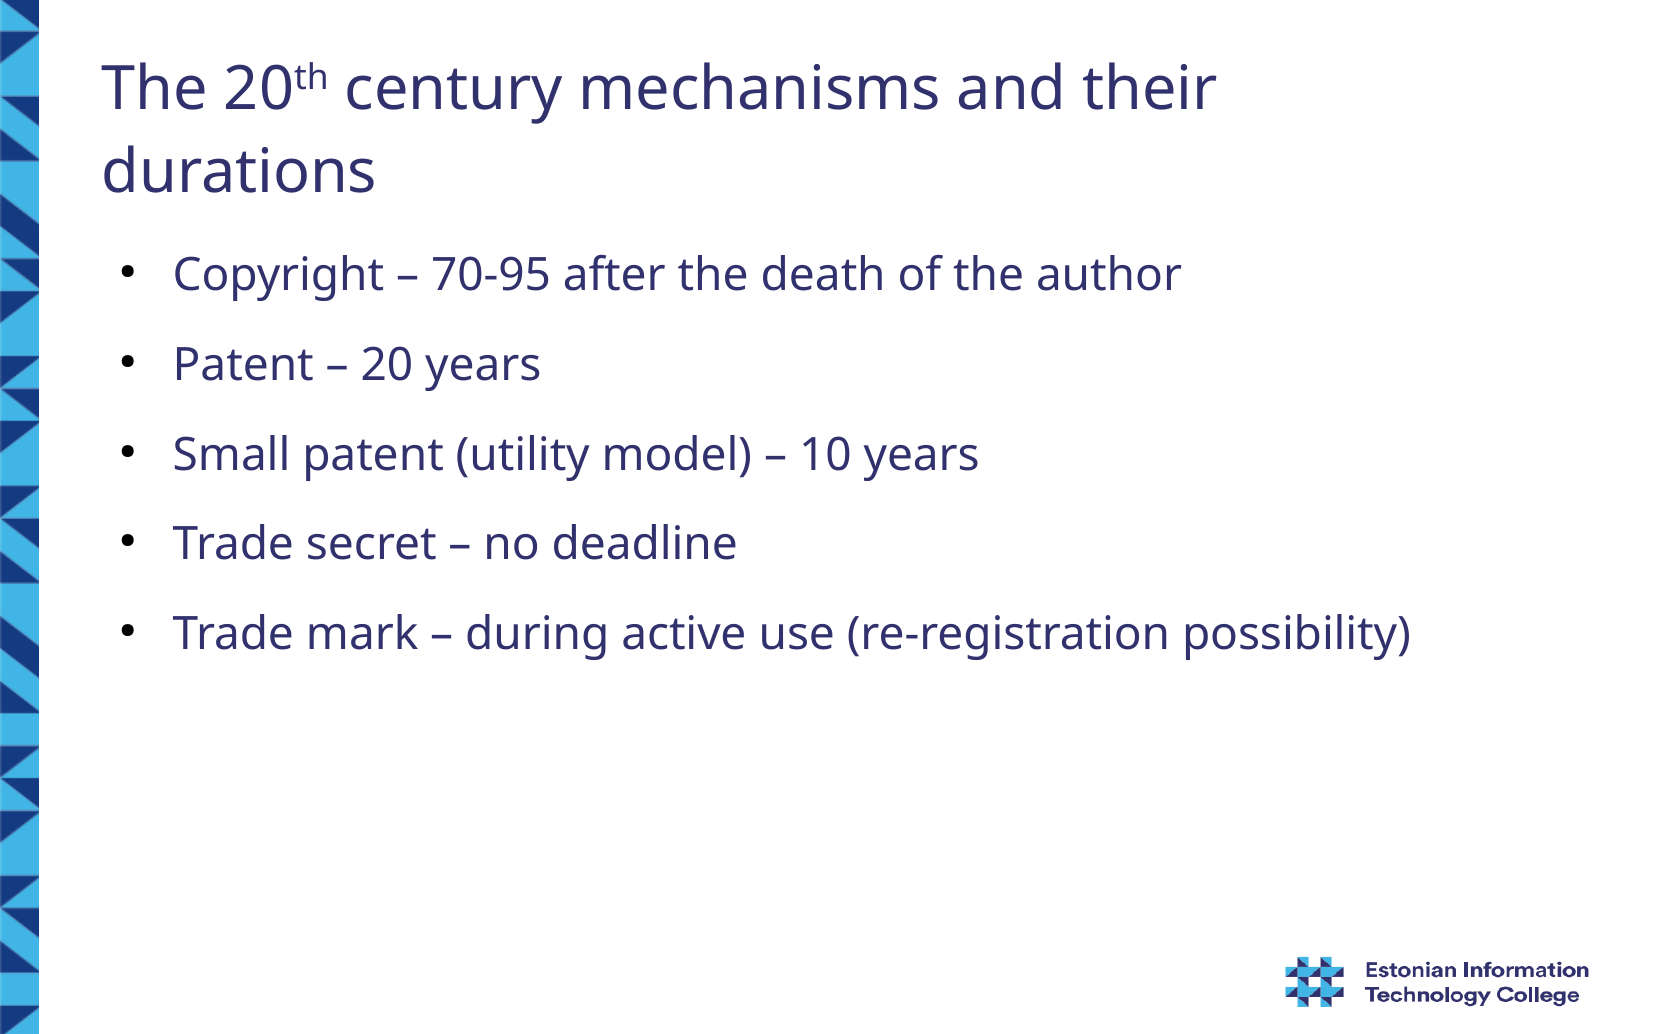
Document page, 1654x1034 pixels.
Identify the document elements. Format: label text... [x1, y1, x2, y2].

title The 20th century mechanisms and their durations [101, 41, 1224, 214]
list Copyright – 70-95 after the death of the author Patent – 20 years Small patent (utility model) – 10 years Trade secret – no deadline Trade mark – during active use (re-registration possibility) [101, 241, 1591, 924]
